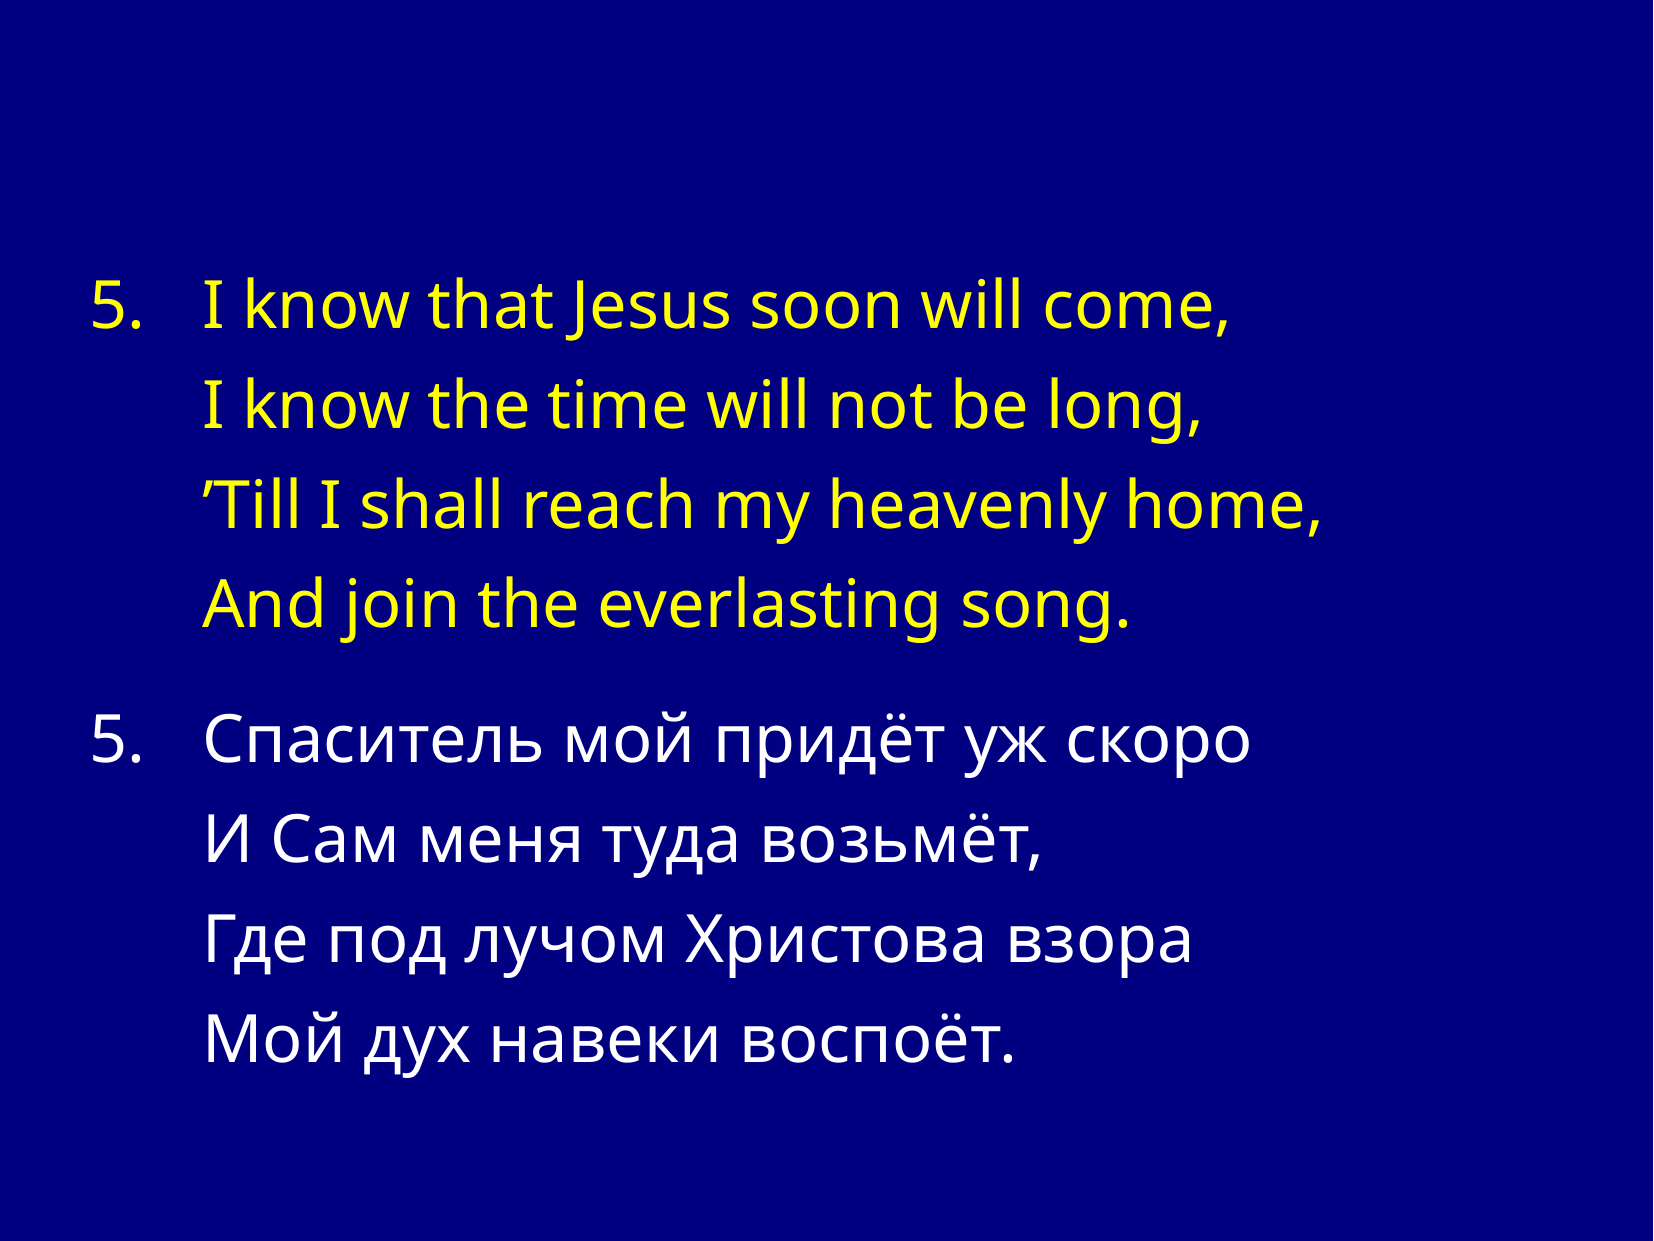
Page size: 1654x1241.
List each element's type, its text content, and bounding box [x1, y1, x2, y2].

text_box 5. I know that Jesus soon will come, I know the time will not be long, ’Till I shall reach my heavenly home, And join the everlasting song. [75, 150, 1576, 638]
text_box 5. Спаситель мой придёт уж скоро И Сам меня туда возьмёт, Где под лучом Христова взора Мой дух навеки воспоёт. [75, 675, 1576, 1163]
